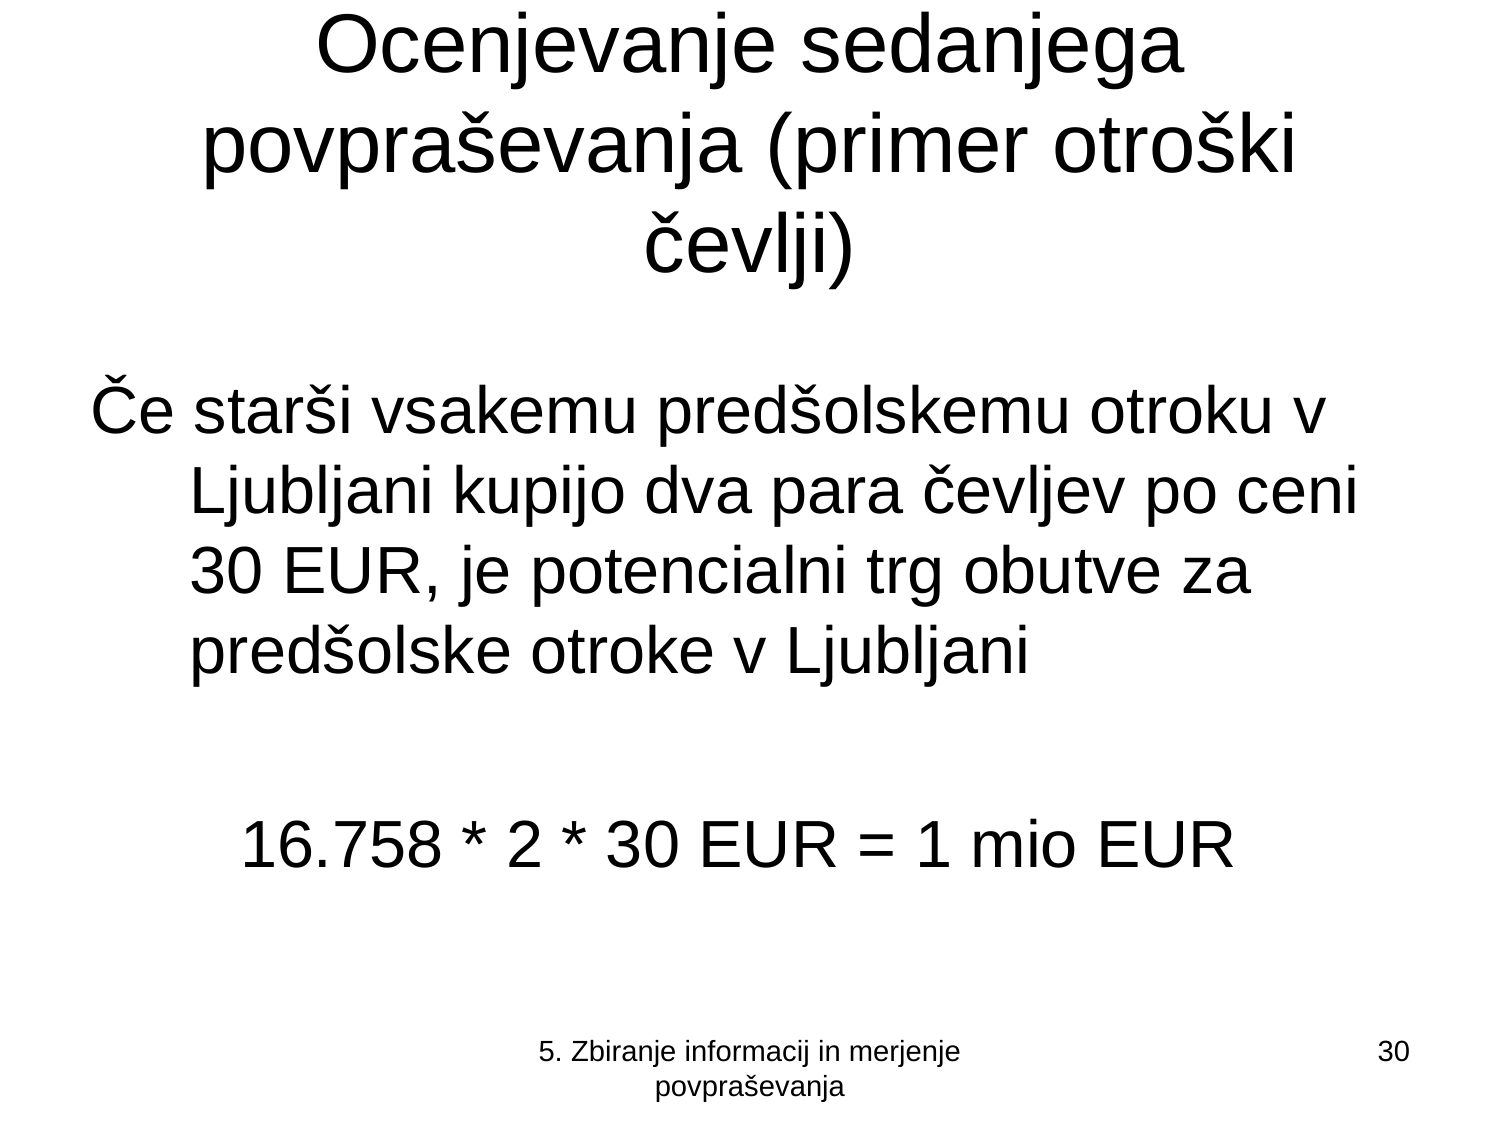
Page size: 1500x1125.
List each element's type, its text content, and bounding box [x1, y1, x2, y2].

text_box <number> [1074, 1024, 1426, 1103]
list Če starši vsakemu predšolskemu otroku v Ljubljani kupijo dva para čevljev po ceni 30 EUR, je potencialni trg obutve za predšolske otroke v Ljubljani 16.758 * 2 * 30 EUR = 1 mio EUR [75, 262, 1426, 1006]
title Ocenjevanje sedanjega povpraševanja (primer otroški čevlji) [75, 0, 1426, 262]
text_box 5. Zbiranje informacij in merjenje povpraševanja [512, 1024, 988, 1103]
